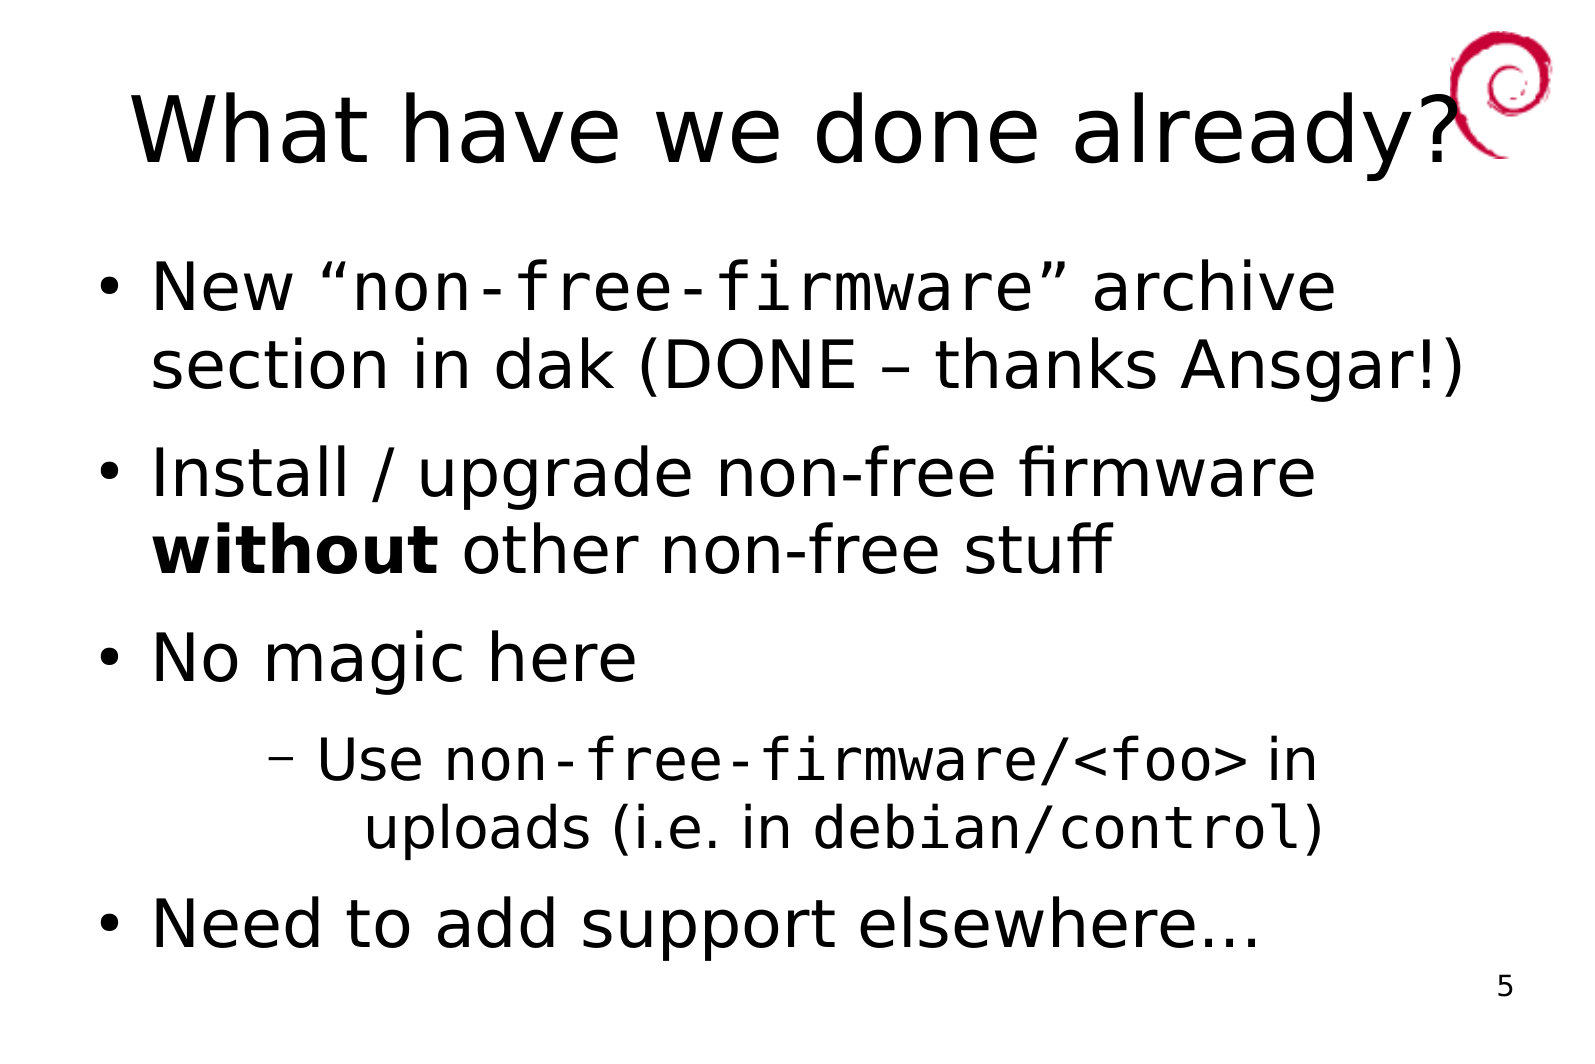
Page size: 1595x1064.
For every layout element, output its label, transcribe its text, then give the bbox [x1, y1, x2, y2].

title What have we done already? [79, 42, 1515, 220]
list New “non-free-firmware” archive section in dak (DONE – thanks Ansgar!) Install / upgrade non-free firmware without other non-free stuff No magic here Use non-free-firmware/<foo> in uploads (i.e. in debian/control) Need to add support elsewhere... [79, 248, 1515, 989]
picture [1450, 31, 1555, 159]
